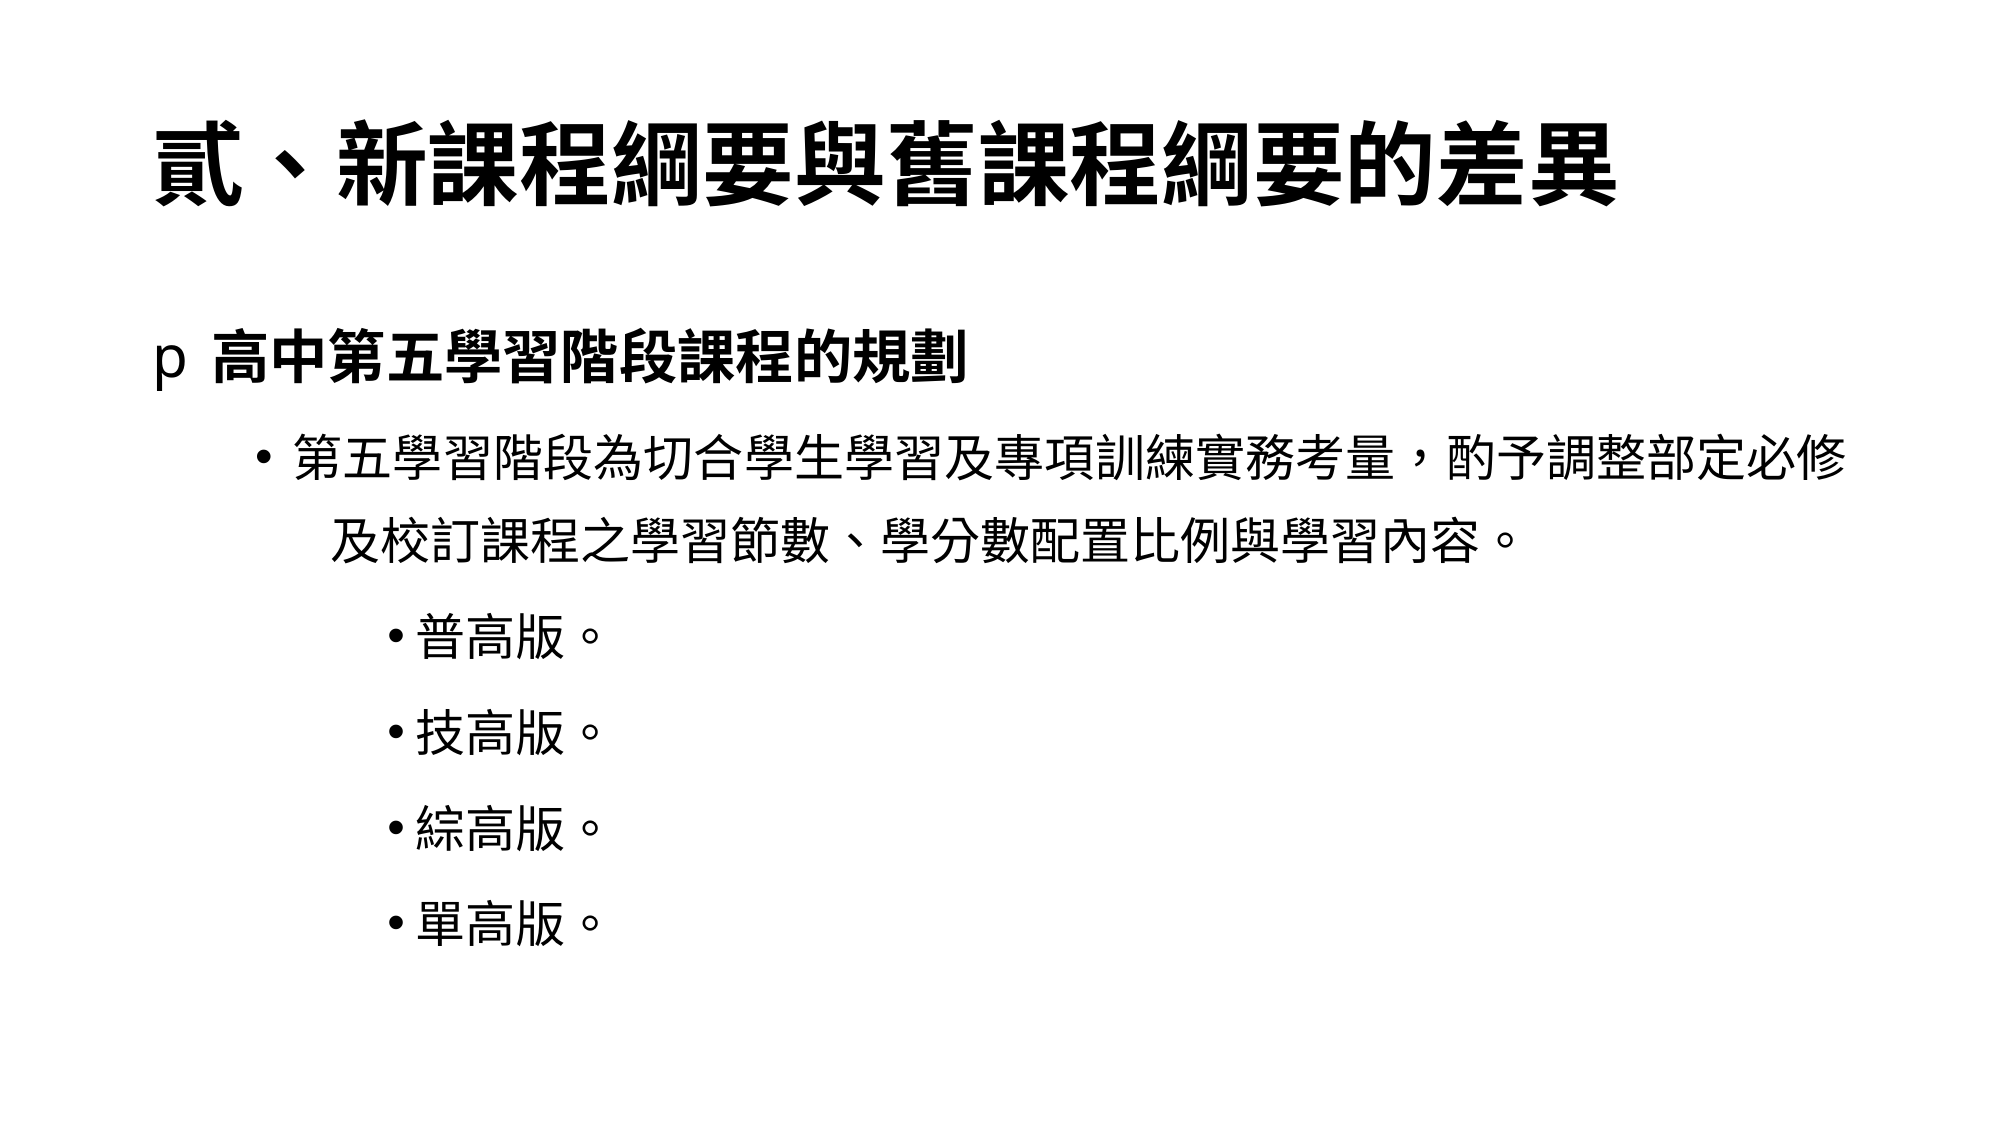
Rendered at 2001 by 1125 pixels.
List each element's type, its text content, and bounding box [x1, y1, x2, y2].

list 高中第五學習階段課程的規劃 第五學習階段為切合學生學習及專項訓練實務考量，酌予調整部定必修及校訂課程之學習節數、學分數配置比例與學習內容。 普高版。 技高版。 綜高版。 單高版。 [137, 299, 1863, 1038]
title 貳、新課程綱要與舊課程綱要的差異 [137, 59, 1863, 278]
